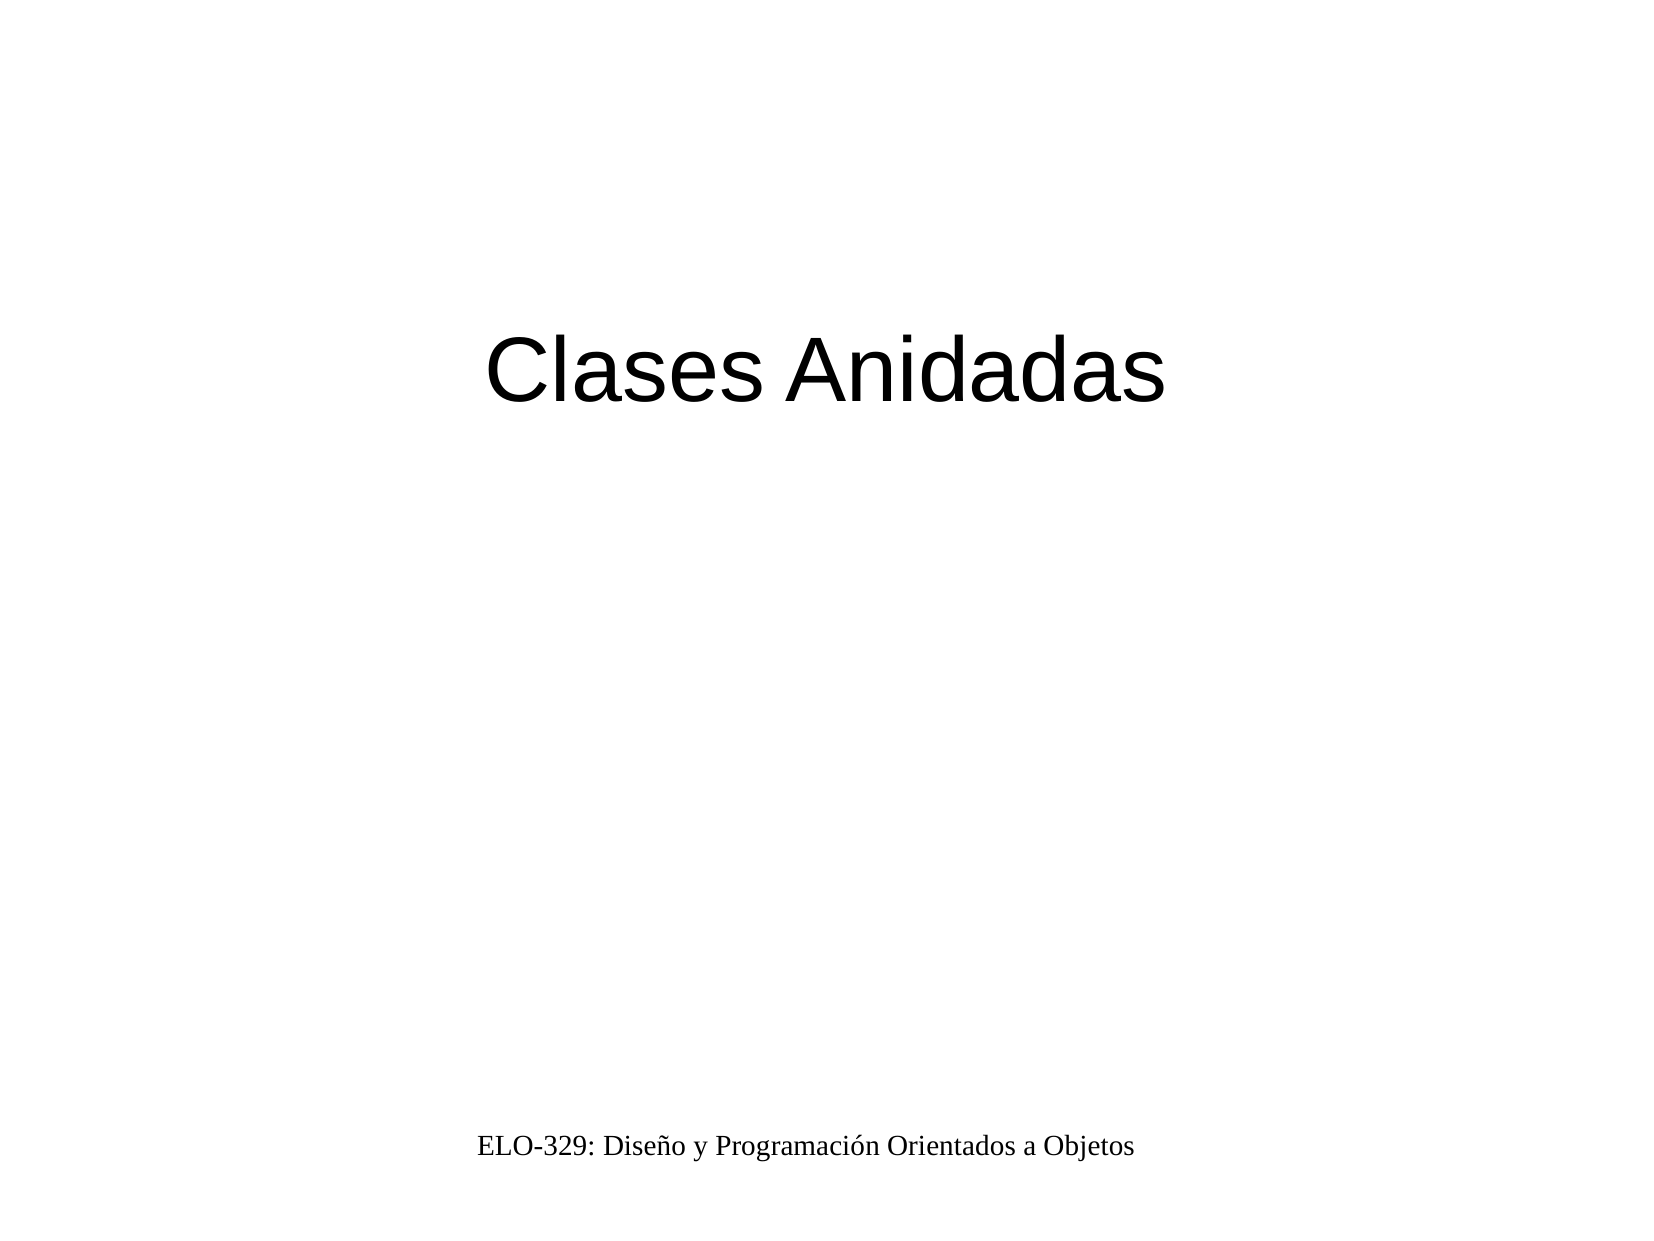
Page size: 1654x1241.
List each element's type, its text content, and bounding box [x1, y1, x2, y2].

subtitle Clases Anidadas [82, 49, 1571, 690]
